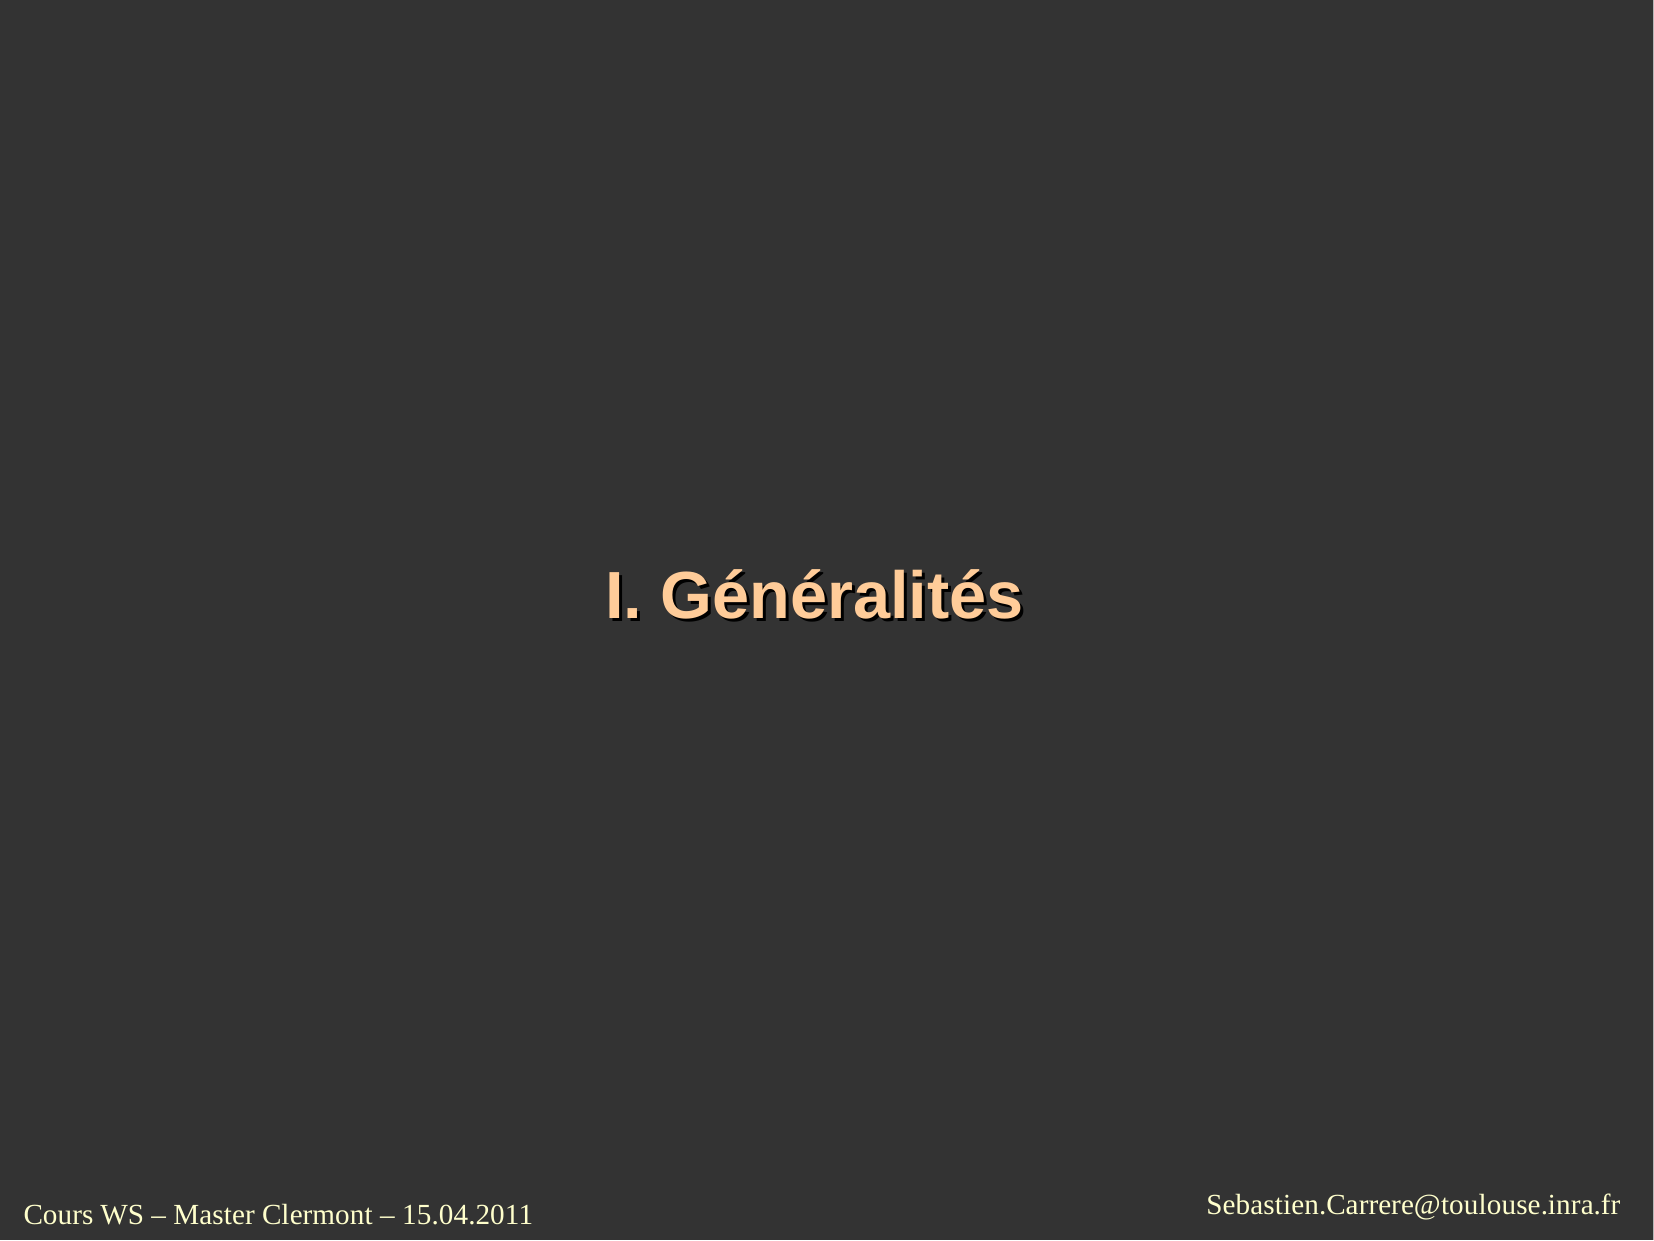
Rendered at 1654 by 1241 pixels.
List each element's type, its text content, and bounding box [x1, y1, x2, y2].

title I. Généralités [59, 531, 1571, 660]
